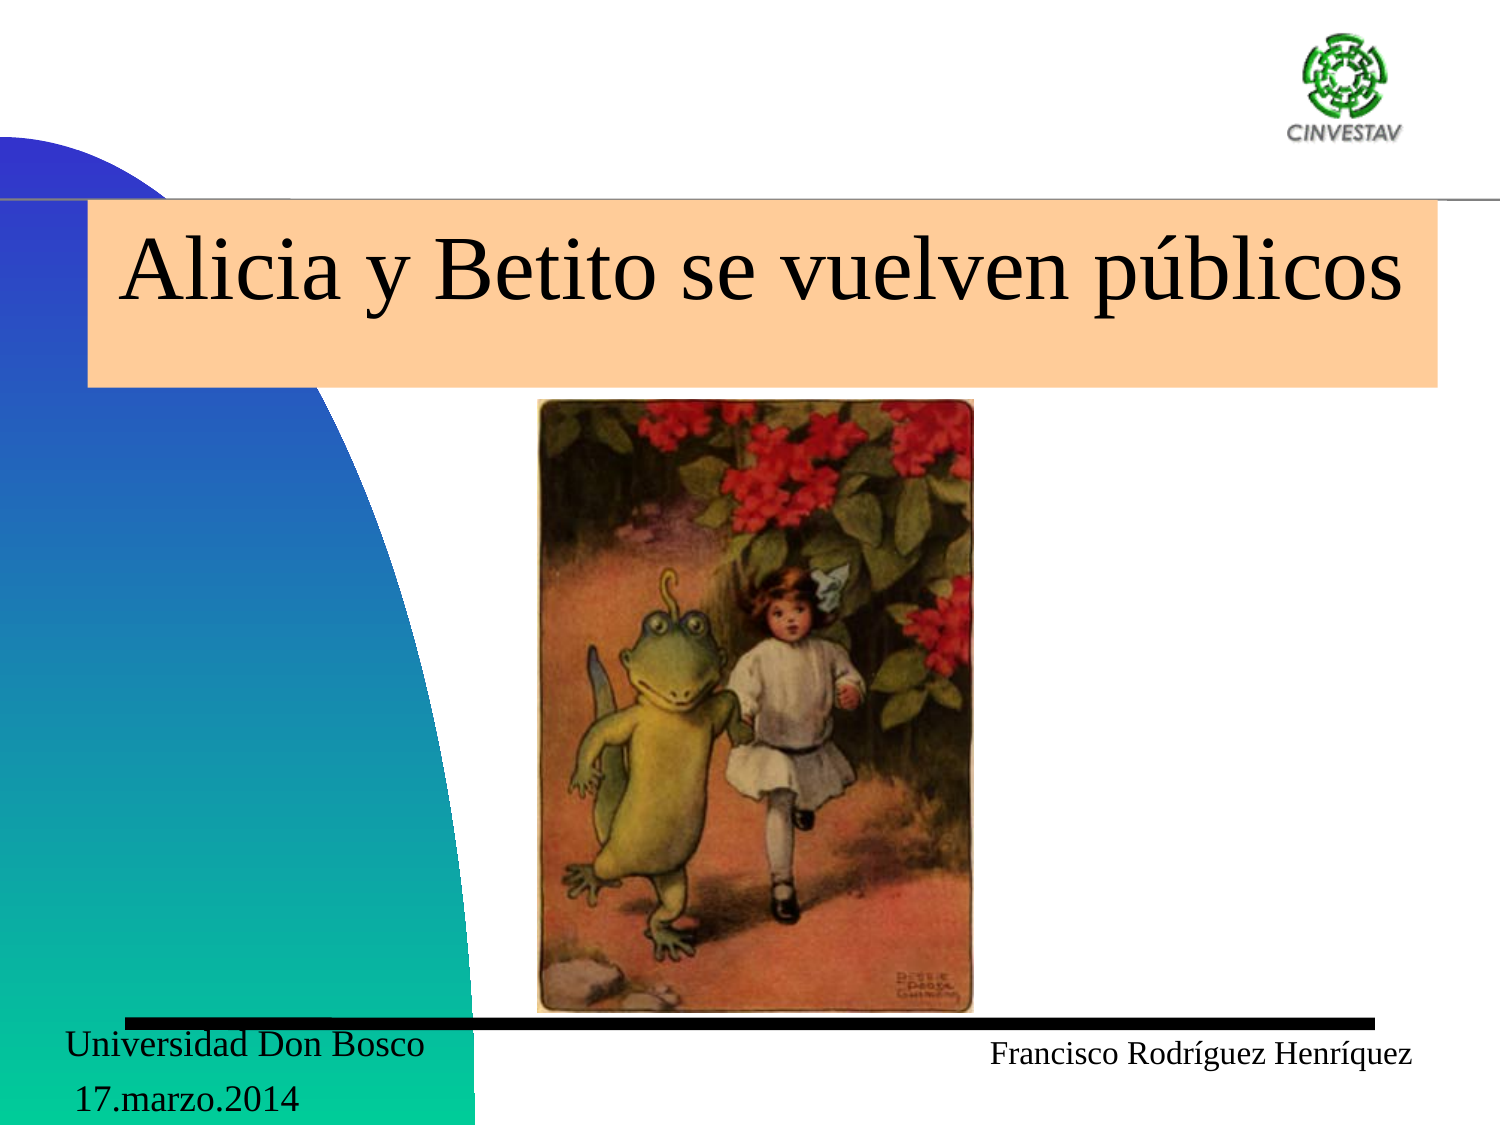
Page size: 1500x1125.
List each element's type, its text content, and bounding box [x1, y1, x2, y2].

picture [537, 399, 974, 1013]
text_box Alicia y Betito se vuelven públicos [87, 199, 1438, 388]
